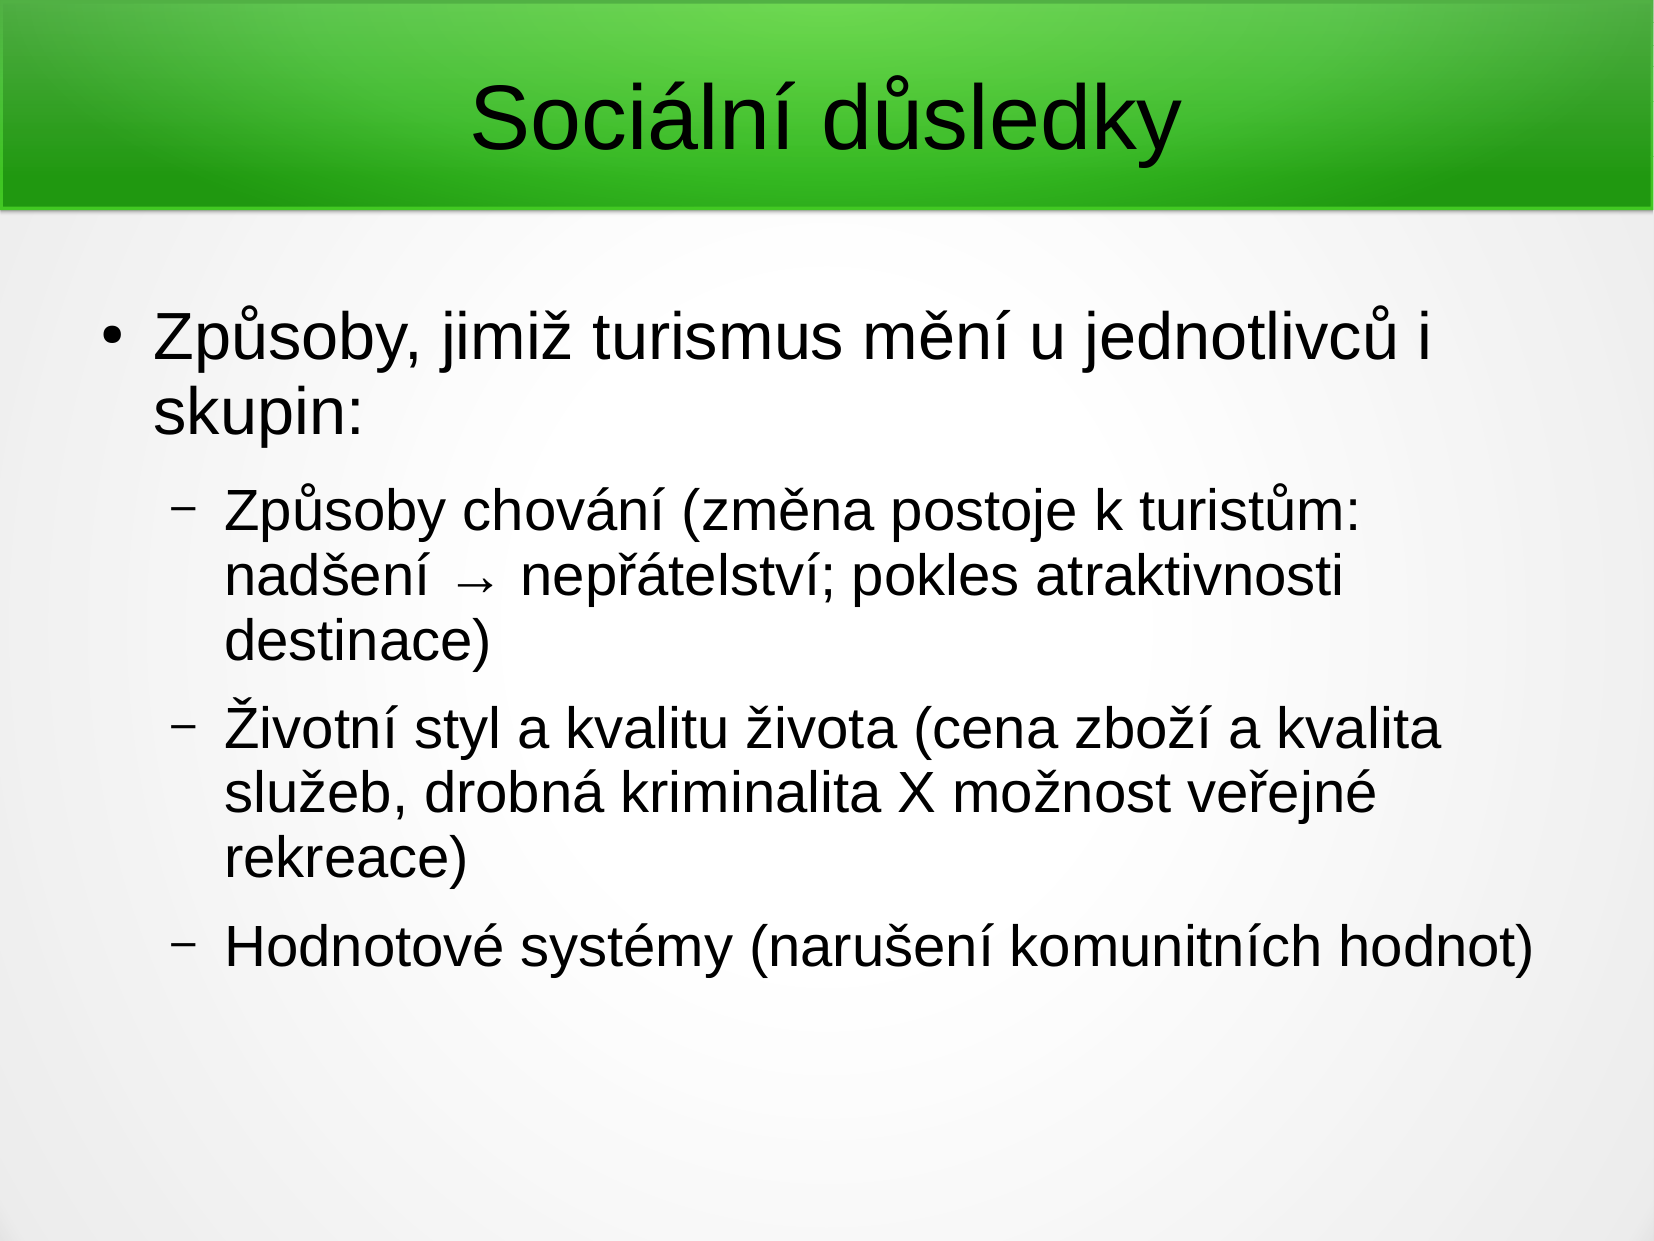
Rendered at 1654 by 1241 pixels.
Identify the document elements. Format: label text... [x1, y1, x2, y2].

list Způsoby, jimiž turismus mění u jednotlivců i skupin: Způsoby chování (změna postoje k turistům: nadšení → nepřátelství; pokles atraktivnosti destinace) Životní styl a kvalitu života (cena zboží a kvalita služeb, drobná kriminalita X možnost veřejné rekreace) Hodnotové systémy (narušení komunitních hodnot) [82, 299, 1571, 1019]
title Sociální důsledky [82, 47, 1571, 189]
